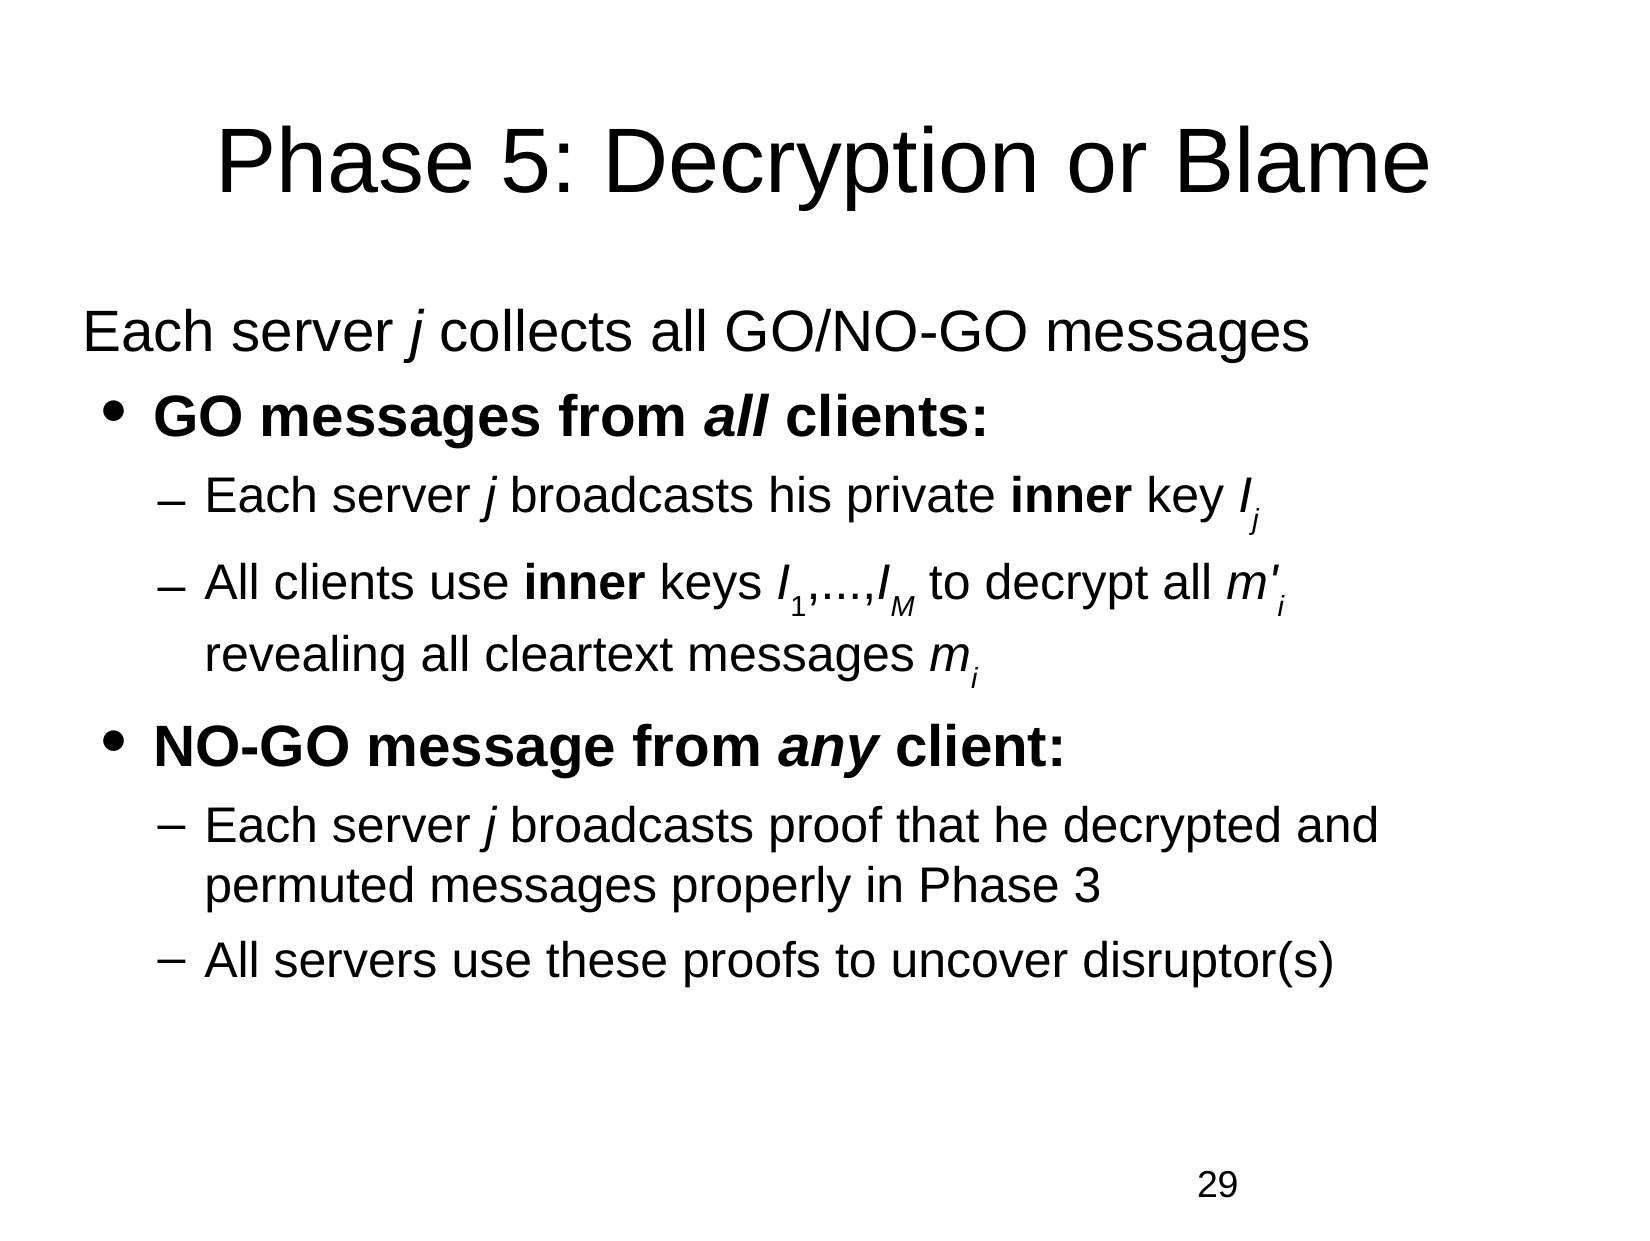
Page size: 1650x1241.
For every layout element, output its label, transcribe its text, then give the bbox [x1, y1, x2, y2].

title Phase 5: Decryption or Blame [82, 57, 1568, 249]
list Each server j collects all GO/NO-GO messages GO messages from all clients: Each server j broadcasts his private inner key Ij All clients use inner keys I1,...,IM to decrypt all m'i revealing all cleartext messages mi NO-GO message from any client: Each server j broadcasts proof that he decrypted and permuted messages properly in Phase 3 All servers use these proofs to uncover disruptor(s) [82, 289, 1568, 1128]
